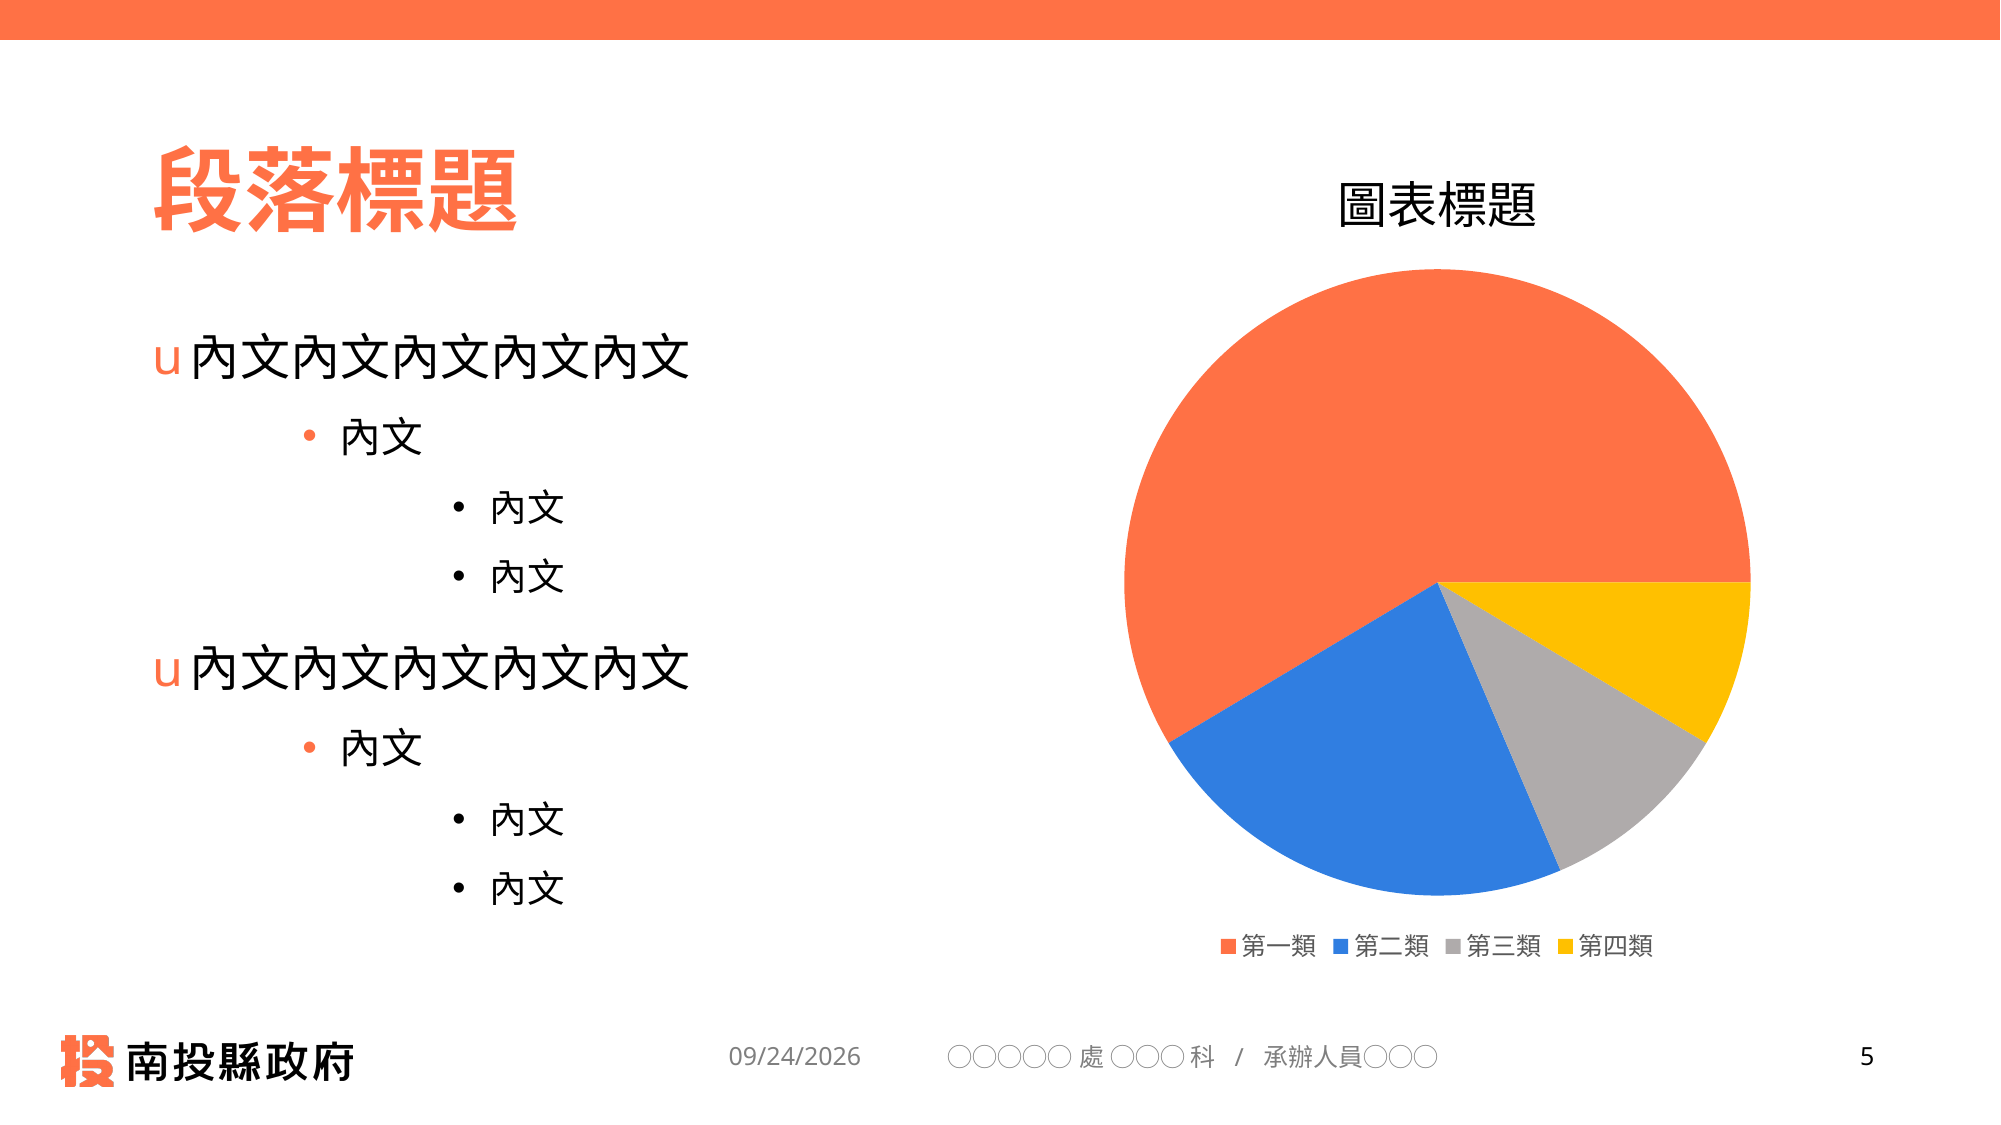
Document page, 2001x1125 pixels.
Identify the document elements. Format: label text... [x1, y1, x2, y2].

text_box <編號> [1845, 1025, 1945, 1086]
text_box 07/29/2024 [713, 1025, 884, 1086]
list 內文內文內文內文內文 內文 內文 內文 內文內文內文內文內文 內文 內文 內文 [137, 299, 988, 1014]
chart [1012, 130, 1863, 970]
text_box ◯◯◯◯◯處 ◯◯◯ 科 / 承辦人員◯◯◯ [932, 1025, 1608, 1086]
picture [61, 1035, 353, 1087]
title 段落標題 [137, 111, 1863, 278]
